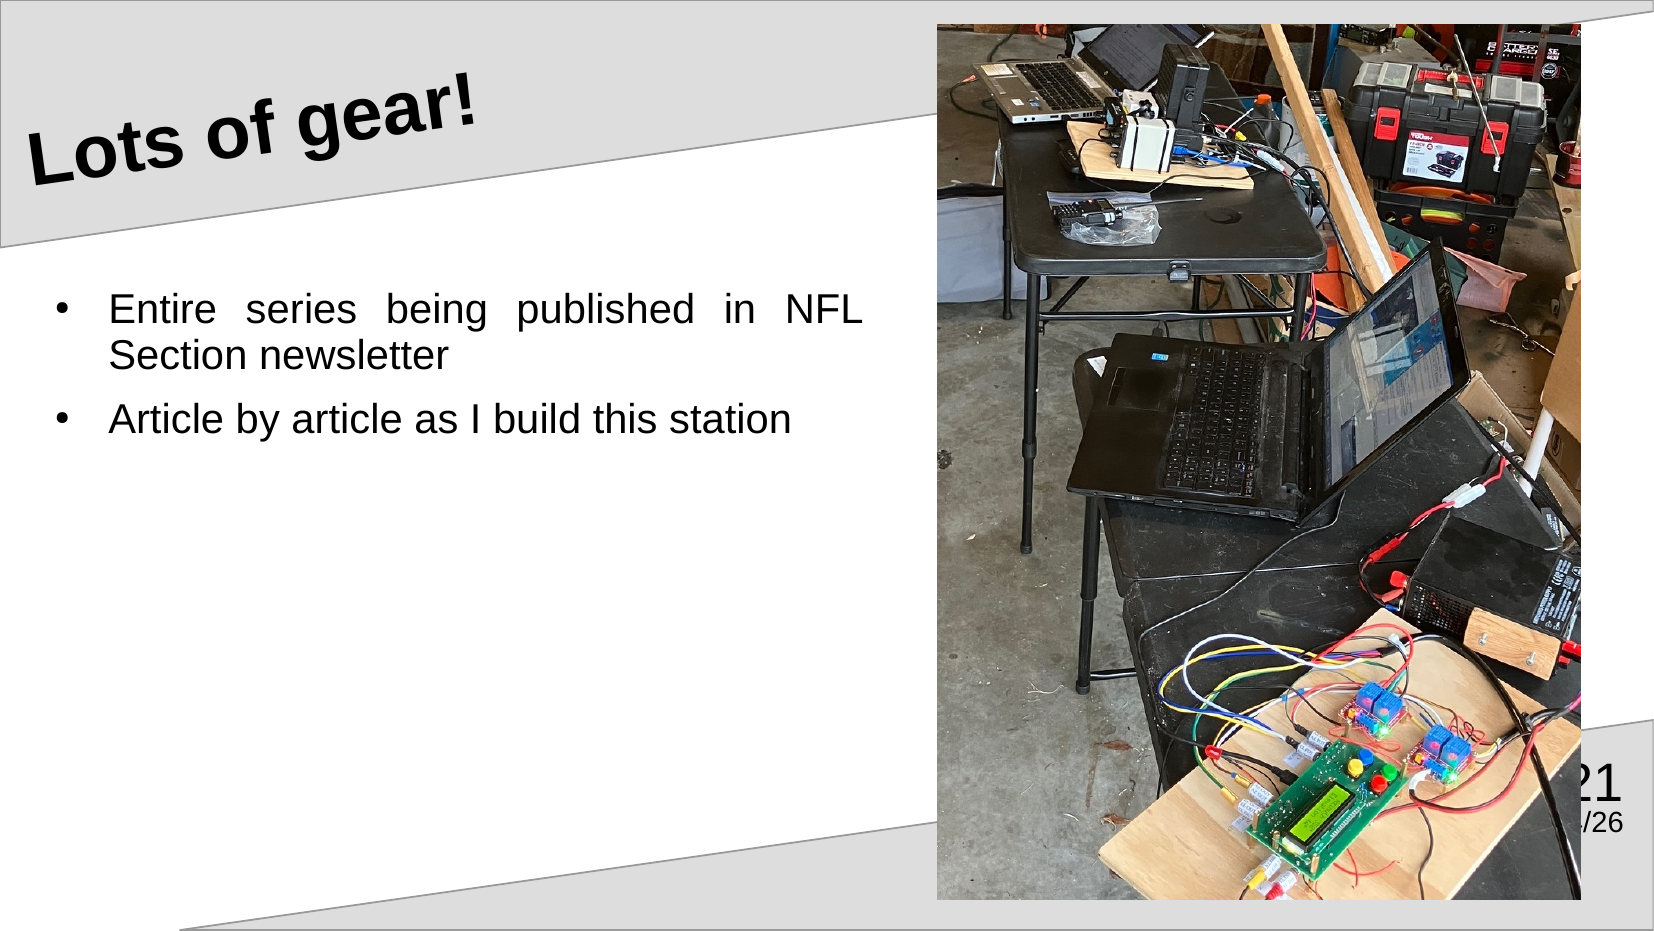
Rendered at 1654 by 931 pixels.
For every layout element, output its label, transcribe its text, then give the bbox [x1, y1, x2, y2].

list Entire series being published in NFL Section newsletter Article by article as I build this station [37, 285, 863, 826]
picture [937, 24, 1581, 901]
title Lots of gear! [16, 0, 1501, 239]
